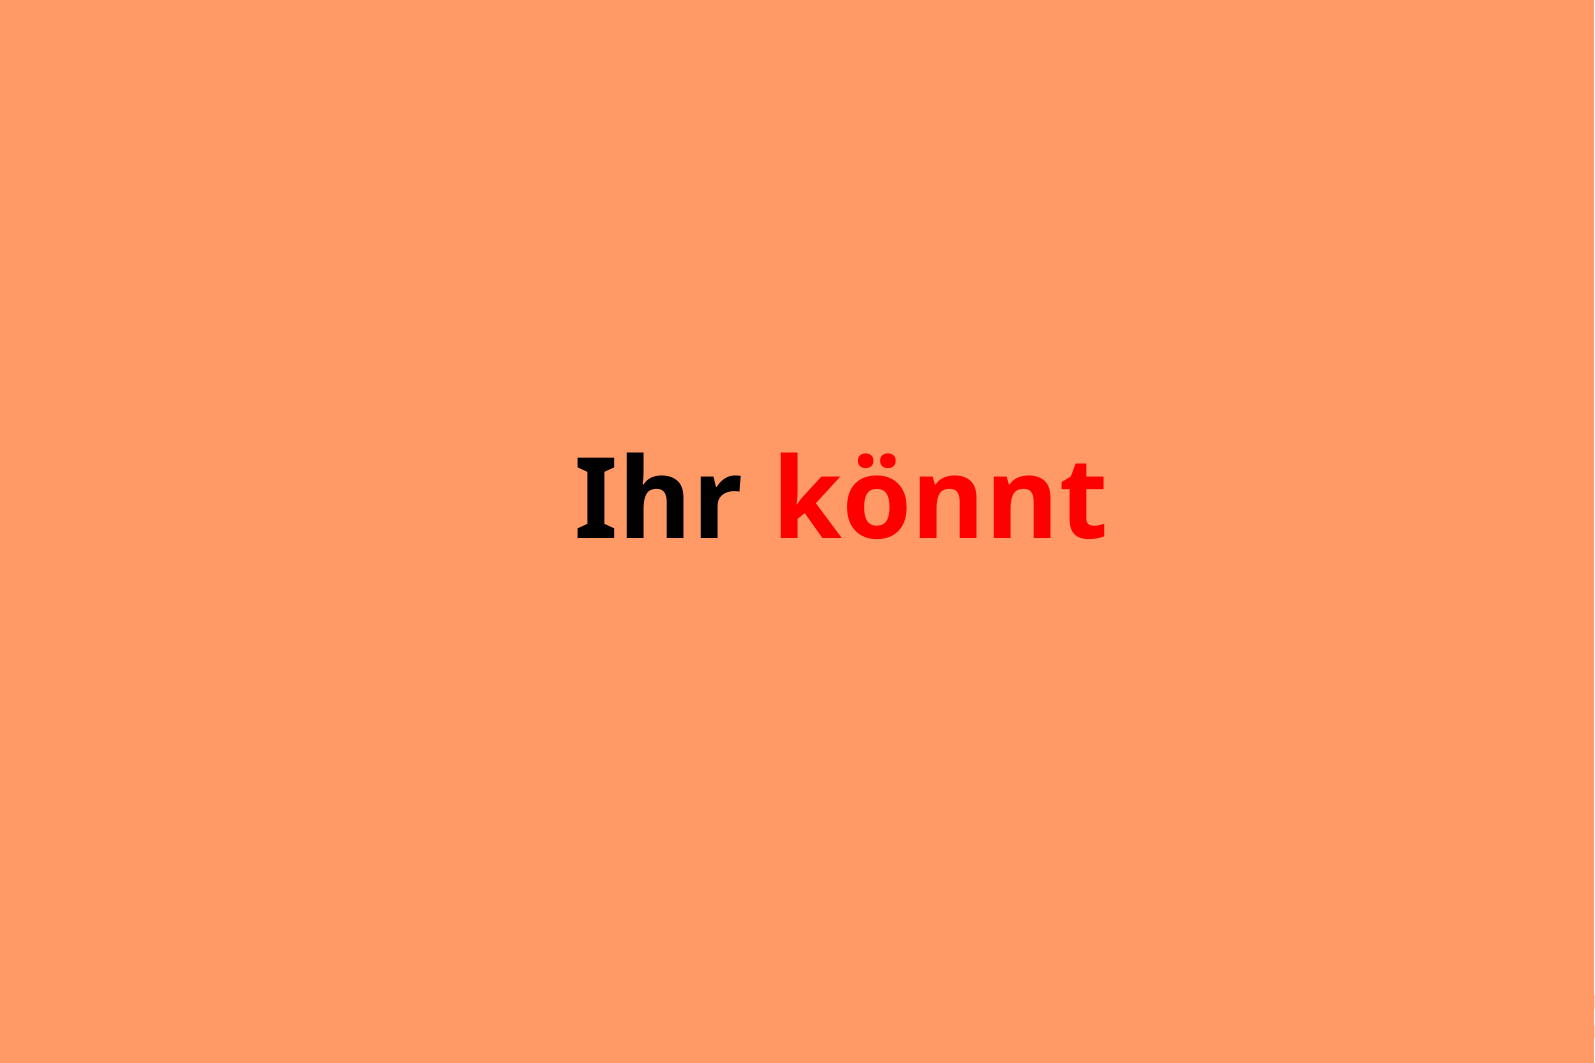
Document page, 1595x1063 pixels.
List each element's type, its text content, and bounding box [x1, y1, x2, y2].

subtitle Ihr könnt [147, 147, 1536, 842]
